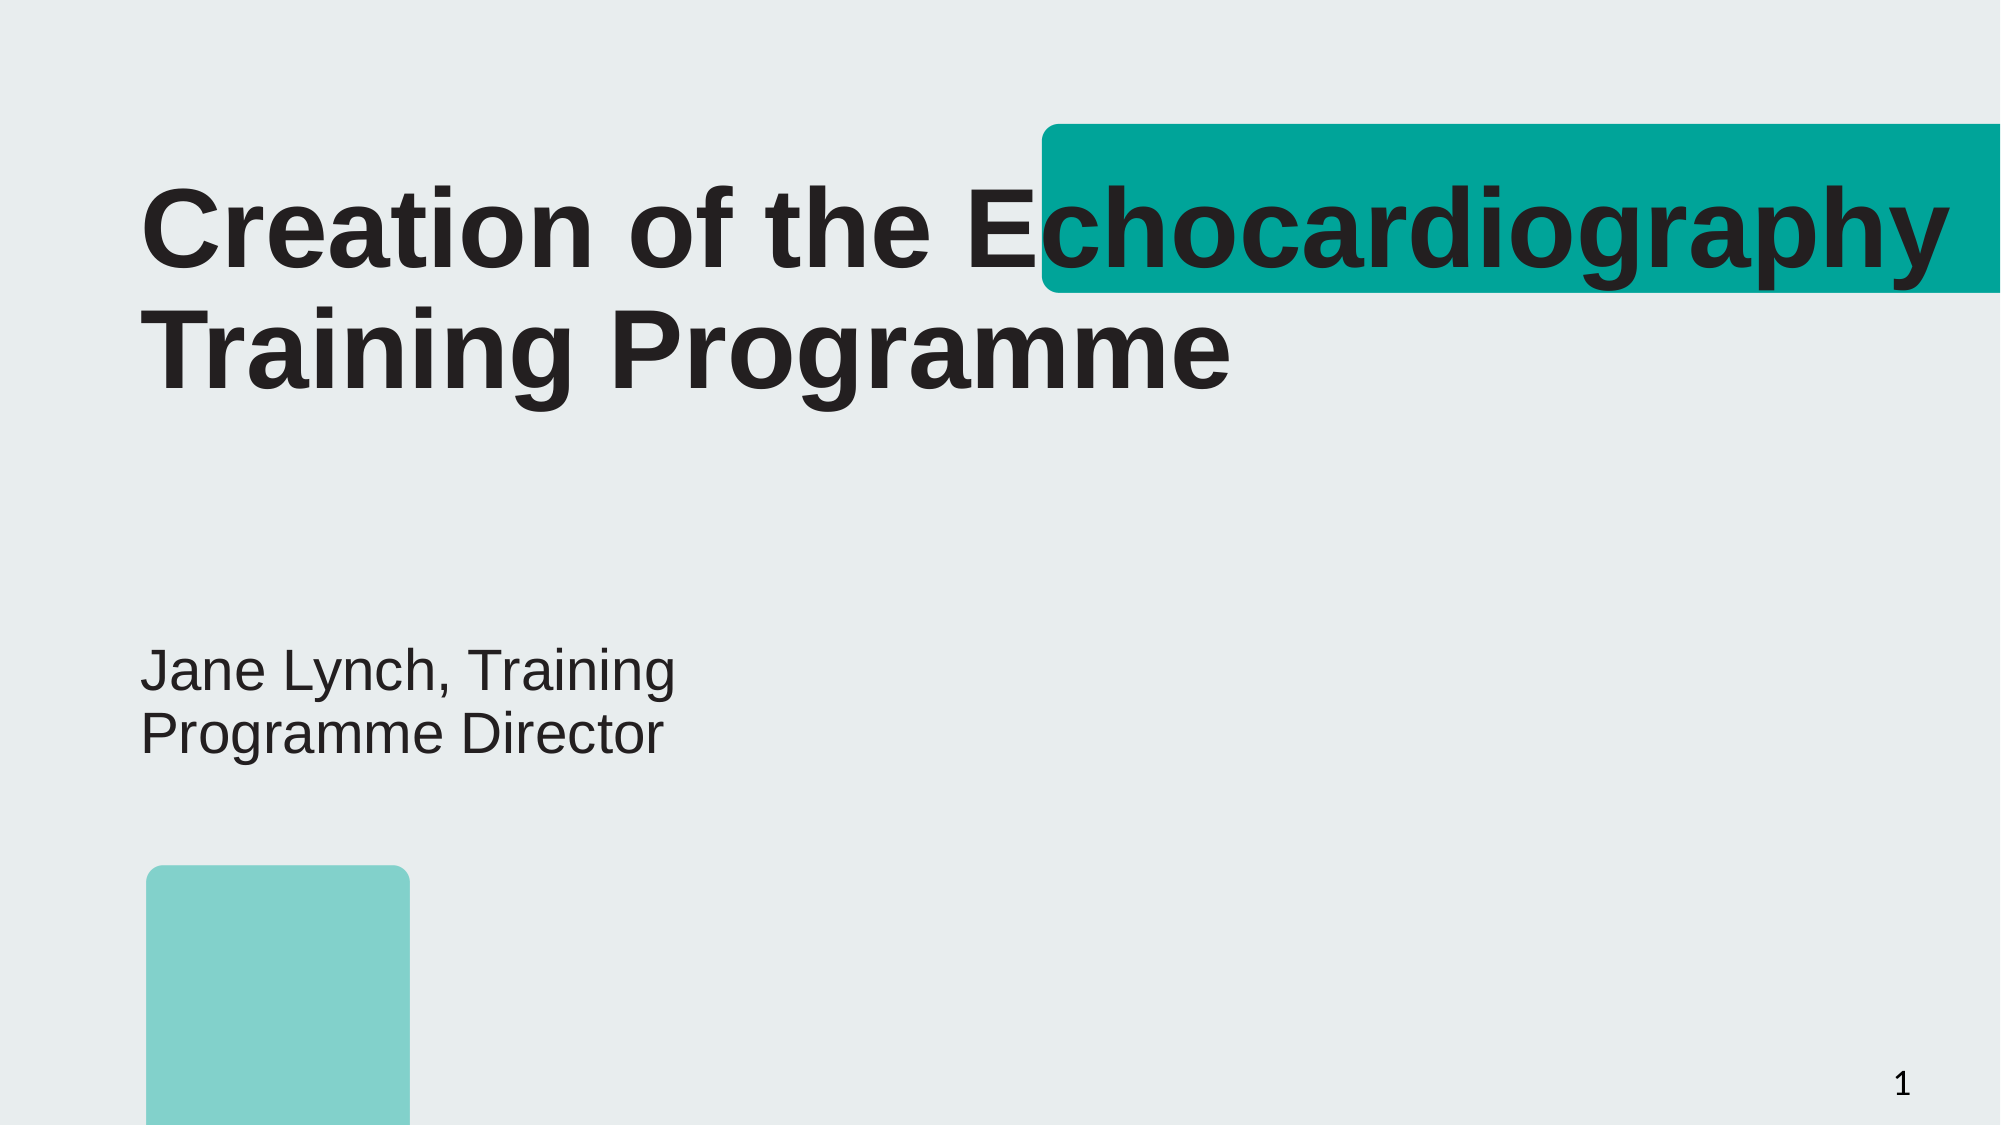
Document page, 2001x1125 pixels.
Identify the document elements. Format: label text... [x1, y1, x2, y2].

list Creation of the Echocardiography Training Programme [140, 170, 1964, 428]
list Jane Lynch, Training Programme Director [140, 640, 779, 788]
